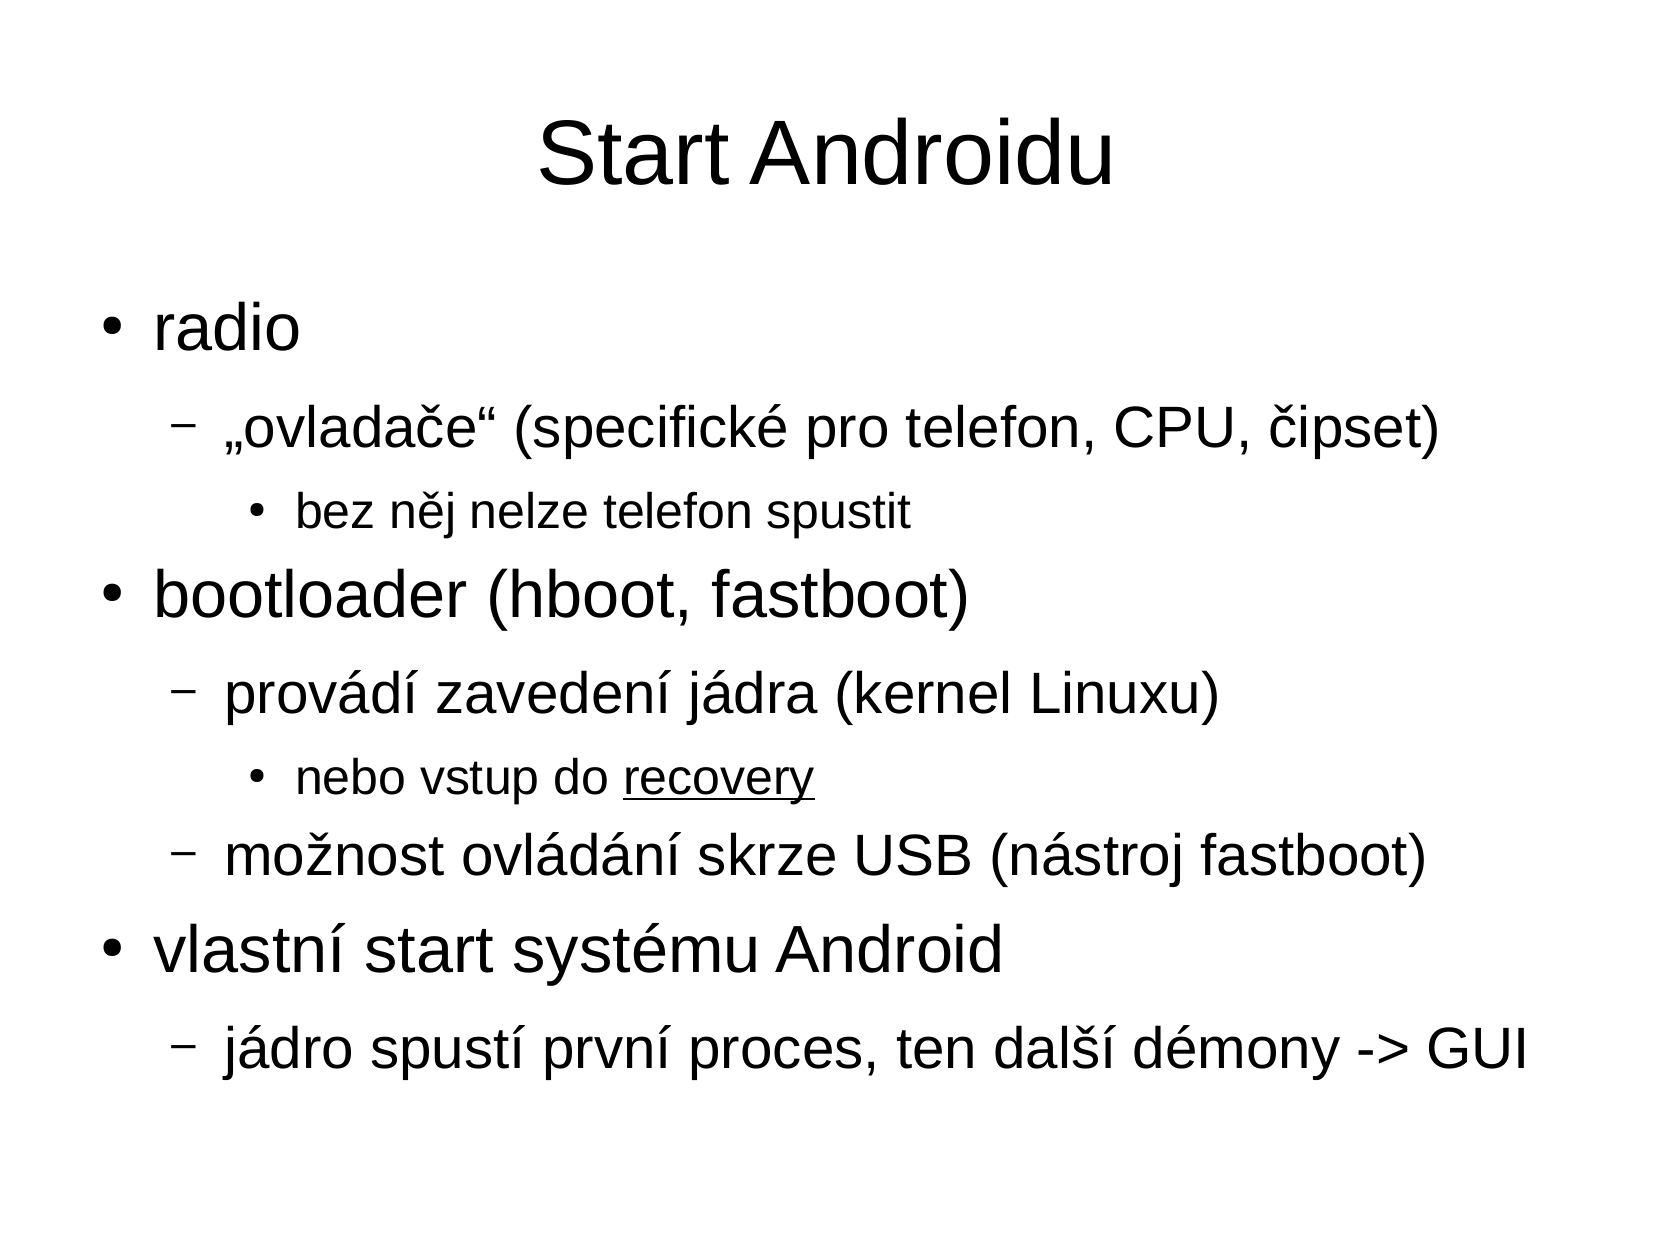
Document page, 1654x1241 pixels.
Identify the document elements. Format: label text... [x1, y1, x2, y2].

title Start Androidu [82, 49, 1571, 257]
list radio „ovladače“ (specifické pro telefon, CPU, čipset) bez něj nelze telefon spustit bootloader (hboot, fastboot) provádí zavedení jádra (kernel Linuxu) nebo vstup do recovery možnost ovládání skrze USB (nástroj fastboot) vlastní start systému Android jádro spustí první proces, ten další démony -> GUI [82, 290, 1571, 1158]
